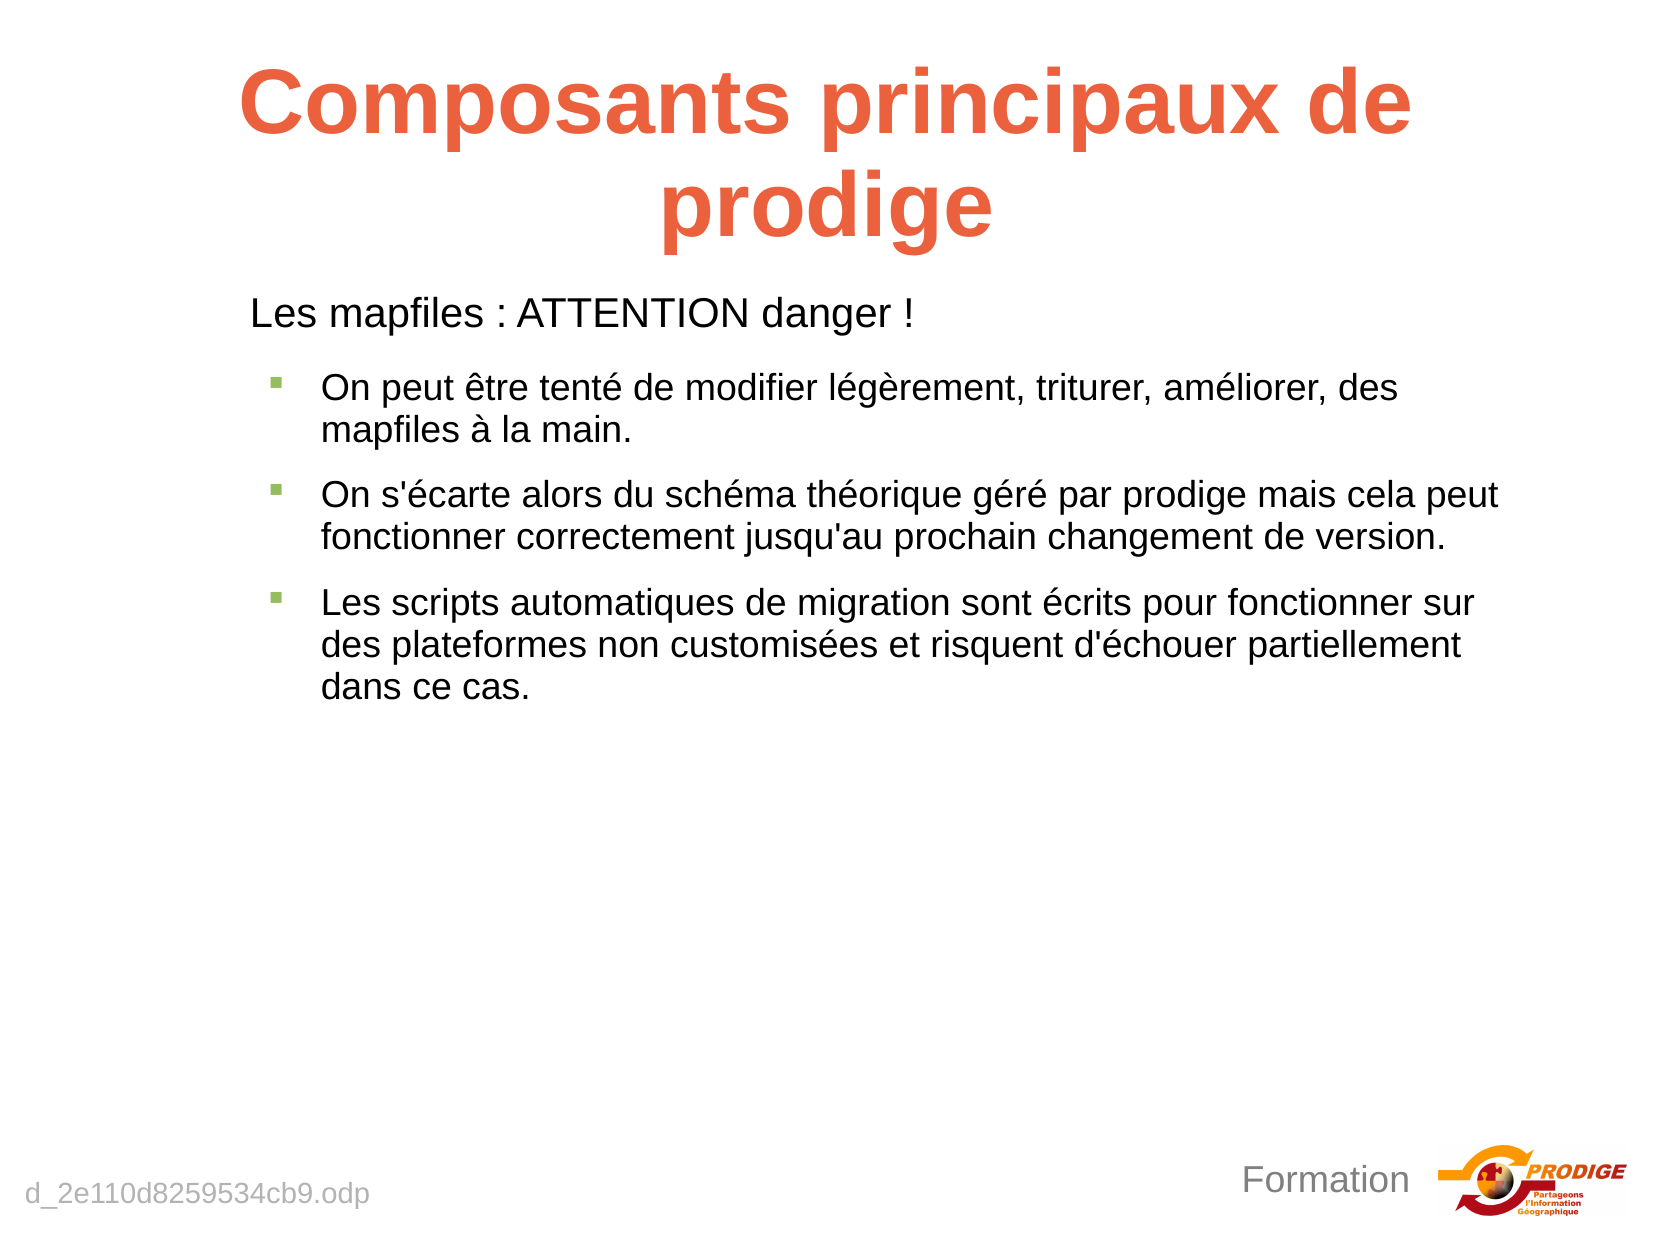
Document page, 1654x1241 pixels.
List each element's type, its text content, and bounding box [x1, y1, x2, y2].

title Composants principaux de prodige [82, 49, 1571, 257]
picture [1438, 1145, 1627, 1216]
list Les mapfiles : ATTENTION danger ! On peut être tenté de modifier légèrement, triturer, améliorer, des mapfiles à la main. On s'écarte alors du schéma théorique géré par prodige mais cela peut fonctionner correctement jusqu'au prochain changement de version. Les scripts automatiques de migration sont écrits pour fonctionner sur des plateformes non customisées et risquent d'échouer partiellement dans ce cas. [179, 290, 1509, 1094]
